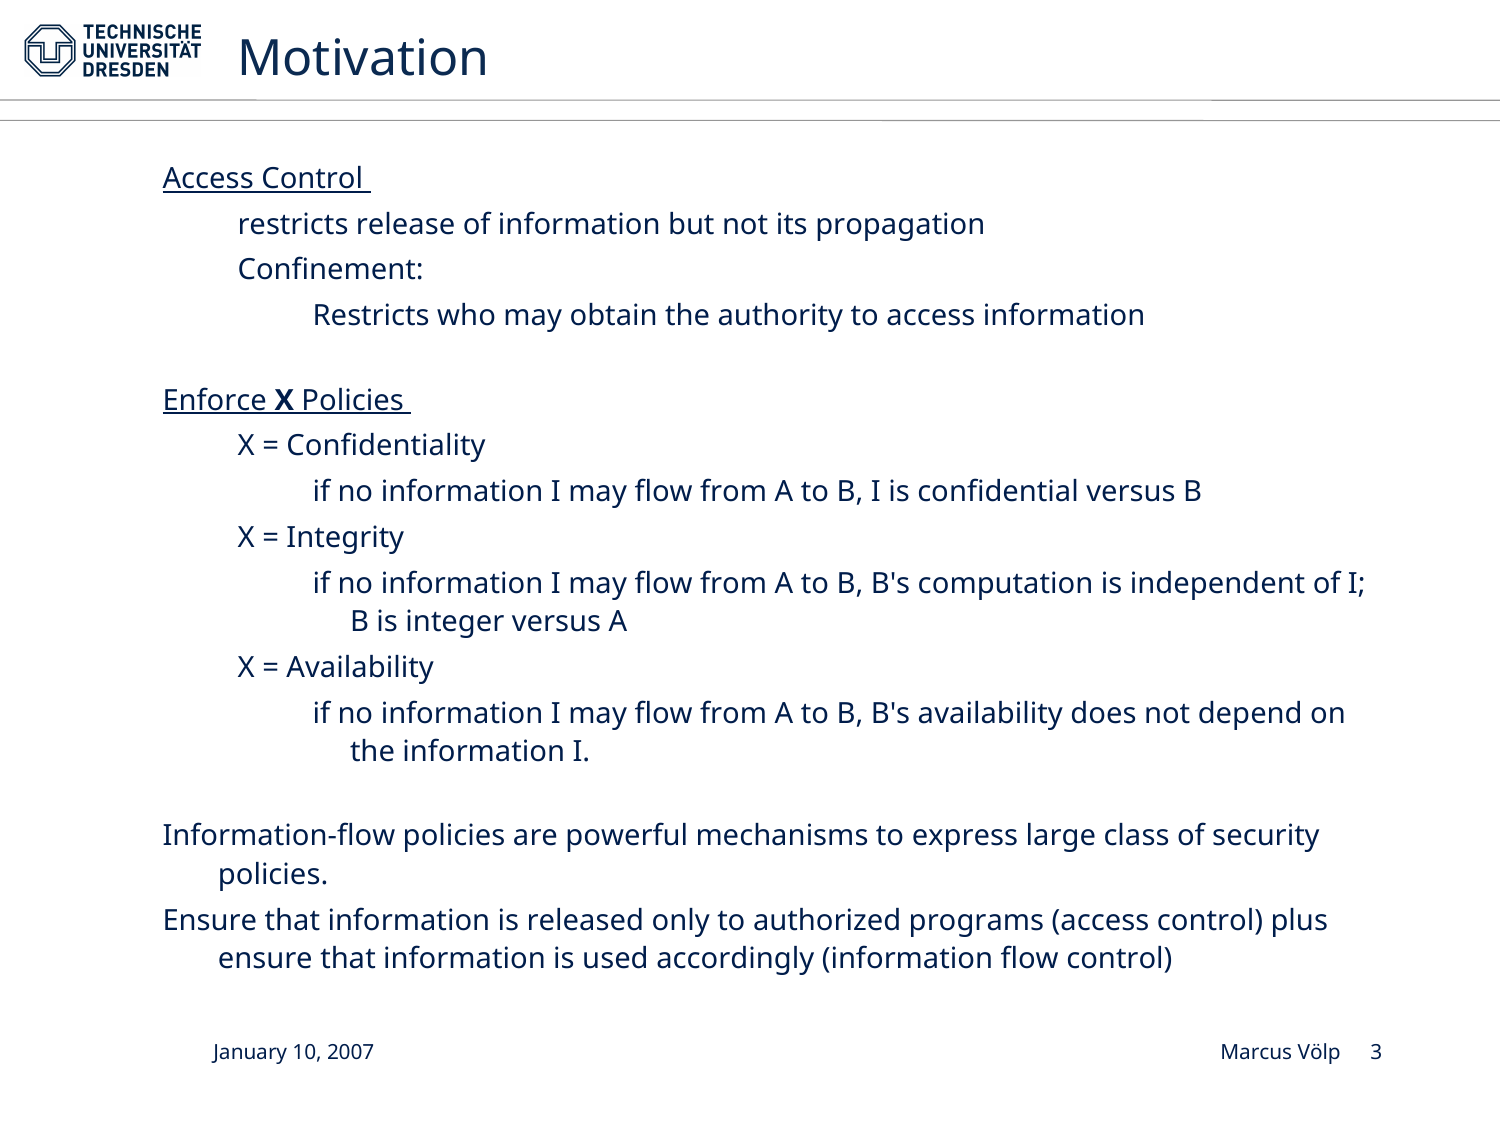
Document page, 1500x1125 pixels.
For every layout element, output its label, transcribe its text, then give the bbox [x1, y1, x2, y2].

picture [24, 24, 201, 77]
list Access Control restricts release of information but not its propagation Confinement: Restricts who may obtain the authority to access information Enforce X Policies X = Confidentiality if no information I may flow from A to B, I is confidential versus B X = Integrity if no information I may flow from A to B, B's computation is independent of I; B is integer versus A X = Availability if no information I may flow from A to B, B's availability does not depend on the information I. Information-flow policies are powerful mechanisms to express large class of security policies. Ensure that information is released only to authorized programs (access control) plus ensure that information is used accordingly (information flow control) [162, 149, 1387, 1000]
title Motivation [237, 12, 1437, 100]
